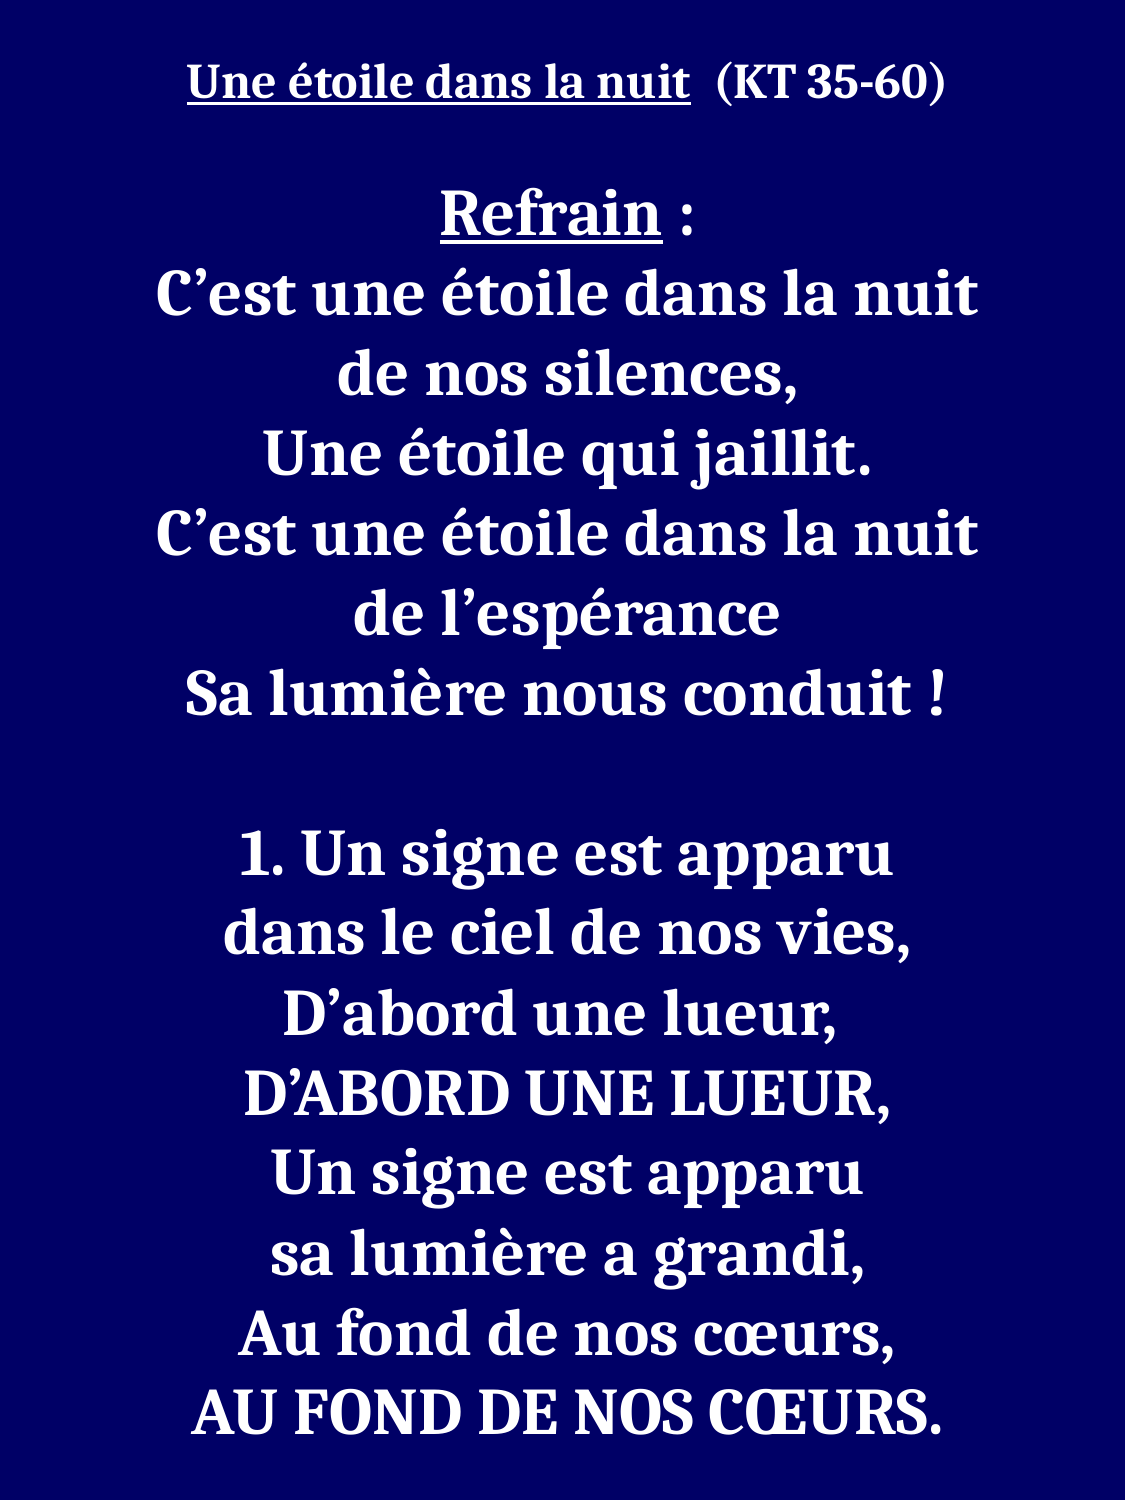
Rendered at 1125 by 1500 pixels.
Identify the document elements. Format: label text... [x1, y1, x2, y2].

text_box Une étoile dans la nuit (KT 35-60) Refrain : C’est une étoile dans la nuit de nos silences, Une étoile qui jaillit. C’est une étoile dans la nuit de l’espérance Sa lumière nous conduit ! 1. Un signe est apparu dans le ciel de nos vies, D’abord une lueur, D’ABORD UNE LUEUR, Un signe est apparu sa lumière a grandi, Au fond de nos cœurs, AU FOND DE NOS CŒURS. [136, 41, 1000, 1455]
